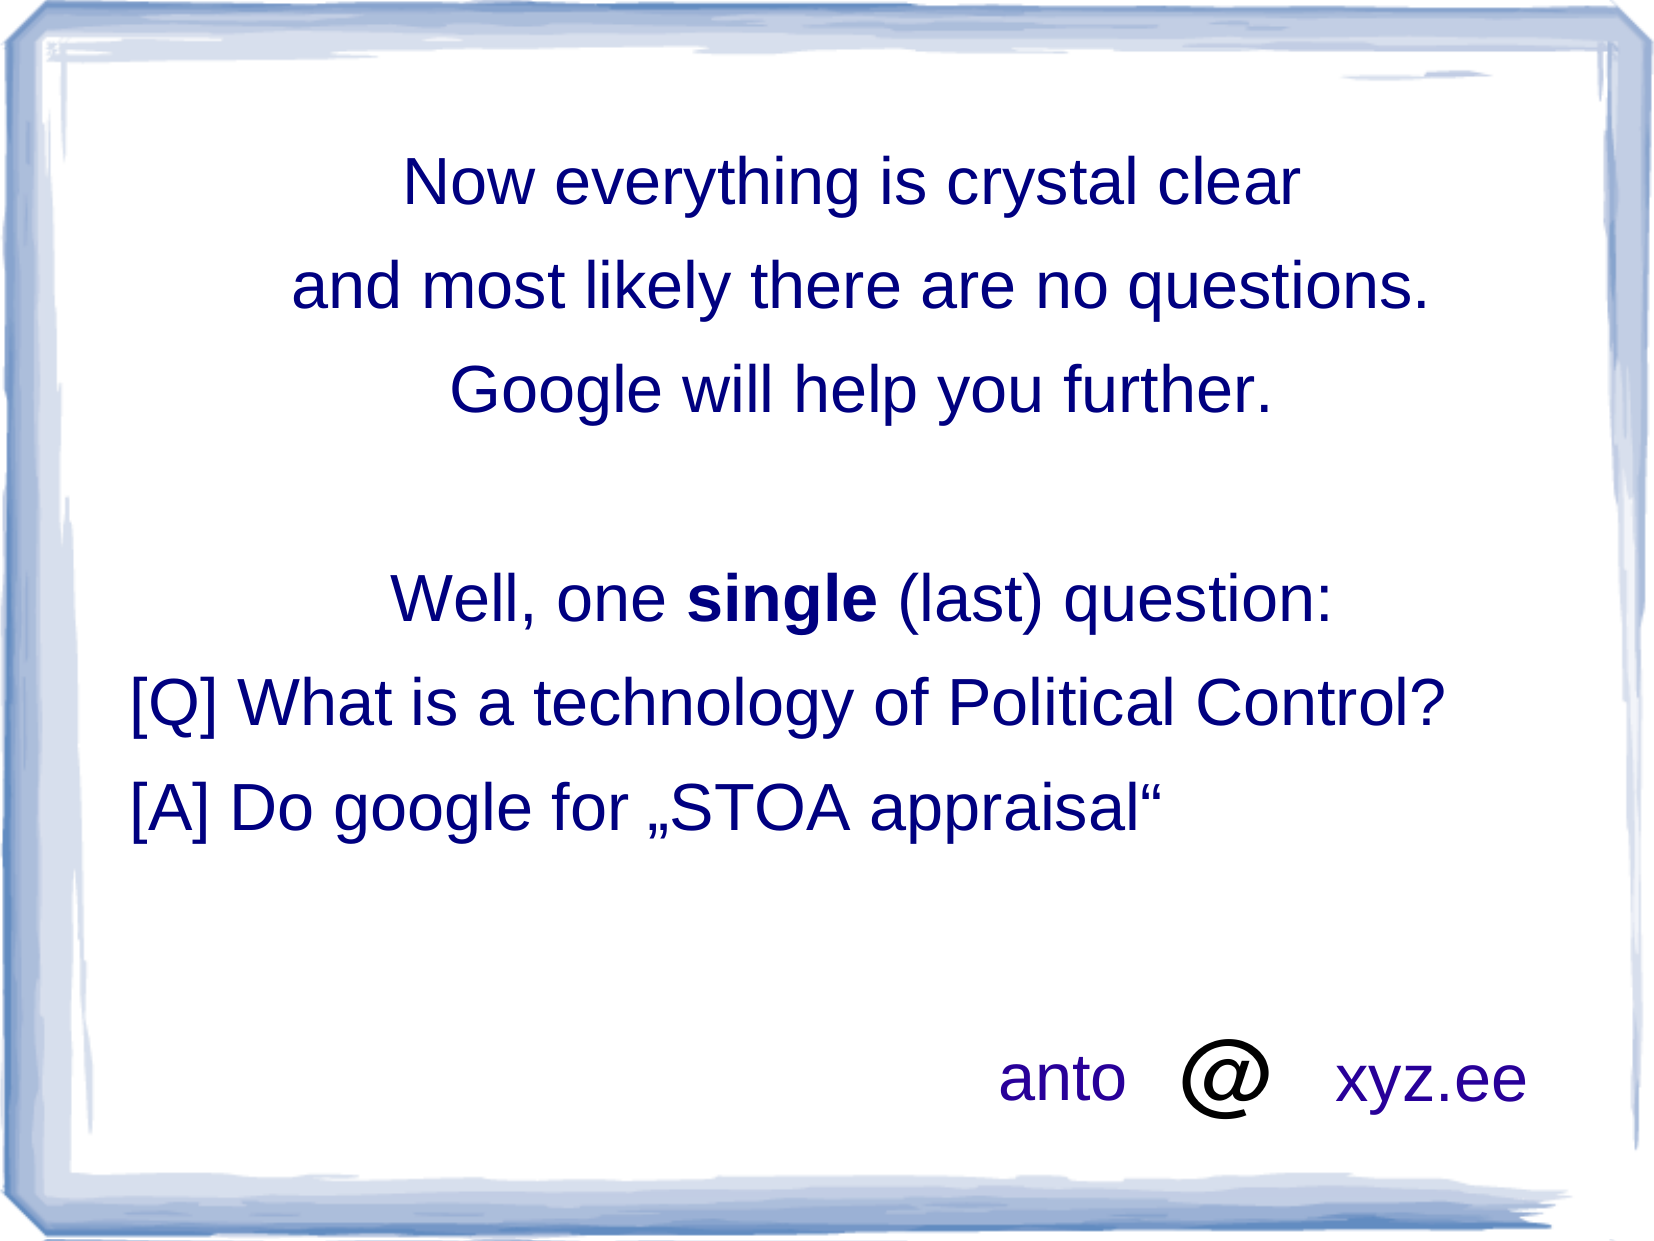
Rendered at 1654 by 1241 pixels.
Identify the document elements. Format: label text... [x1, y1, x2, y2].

picture [0, 0, 1654, 1241]
title anto [944, 974, 1182, 1182]
title xyz.ee [1269, 974, 1595, 1182]
list Now everything is crystal clear and most likely there are no questions. Google will help you further. Well, one single (last) question: [Q] What is a technology of Political Control? [A] Do google for „STOA appraisal“ [59, 143, 1595, 916]
